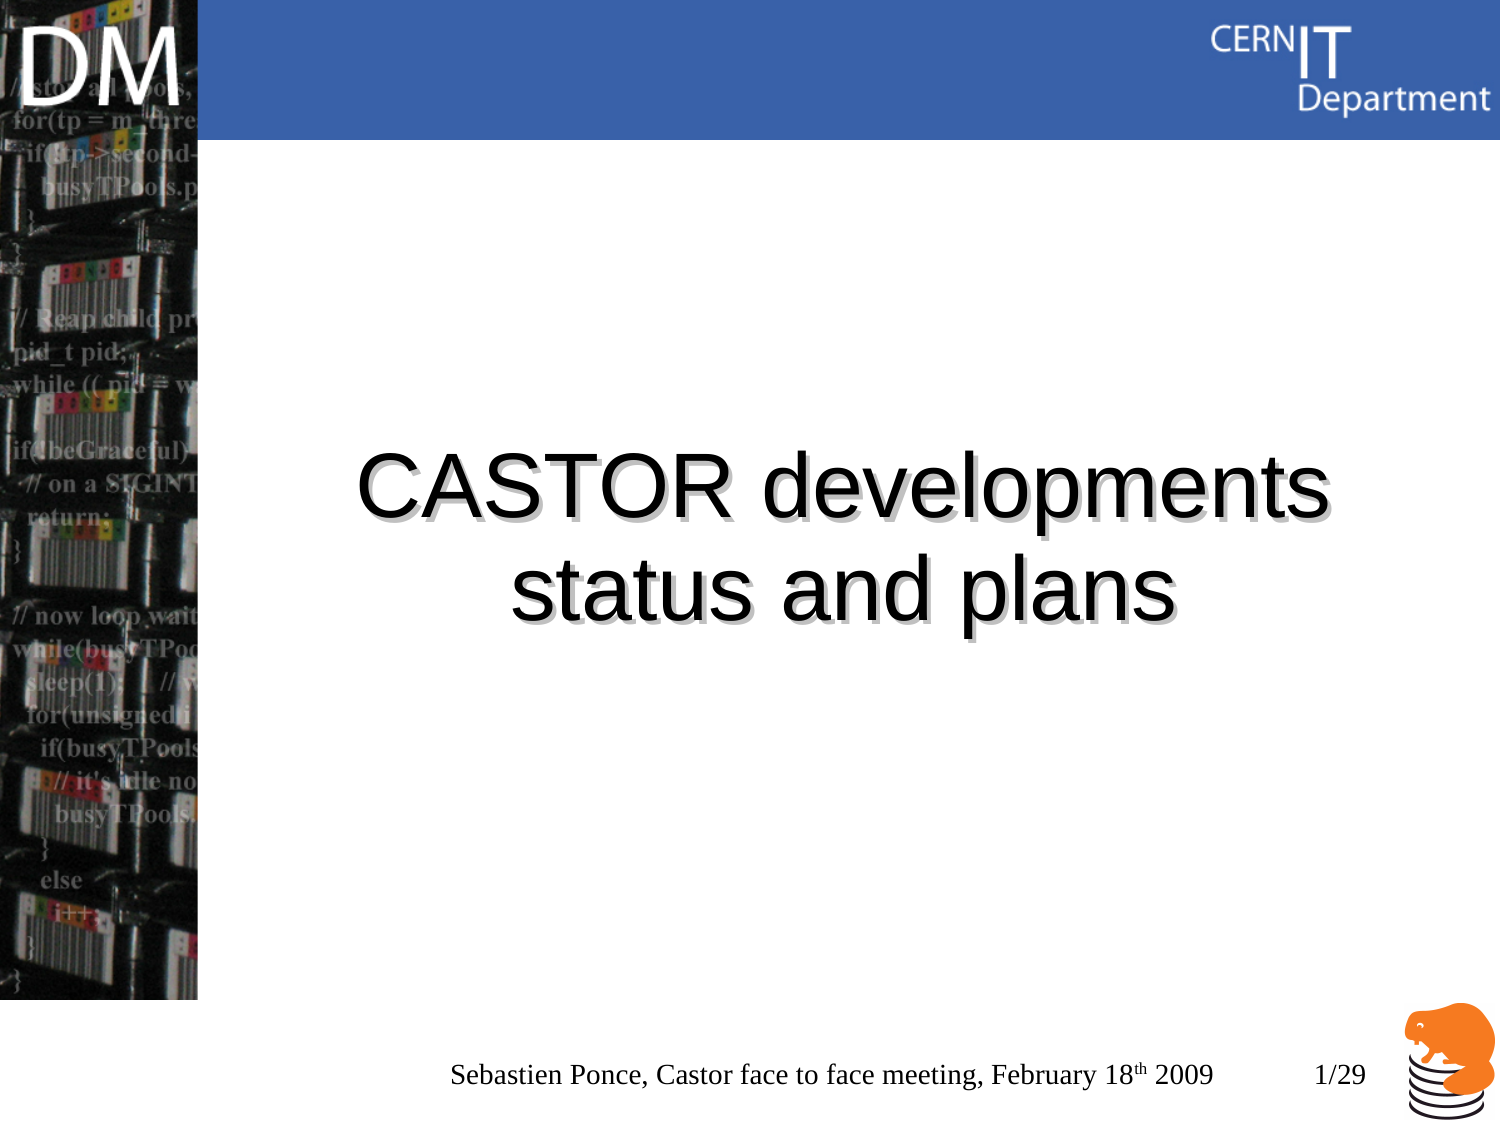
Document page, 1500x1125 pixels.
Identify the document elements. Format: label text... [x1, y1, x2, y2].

text_box CASTOR developments status and plans [340, 427, 1339, 671]
picture [1404, 1003, 1495, 1120]
picture [198, 0, 1500, 140]
